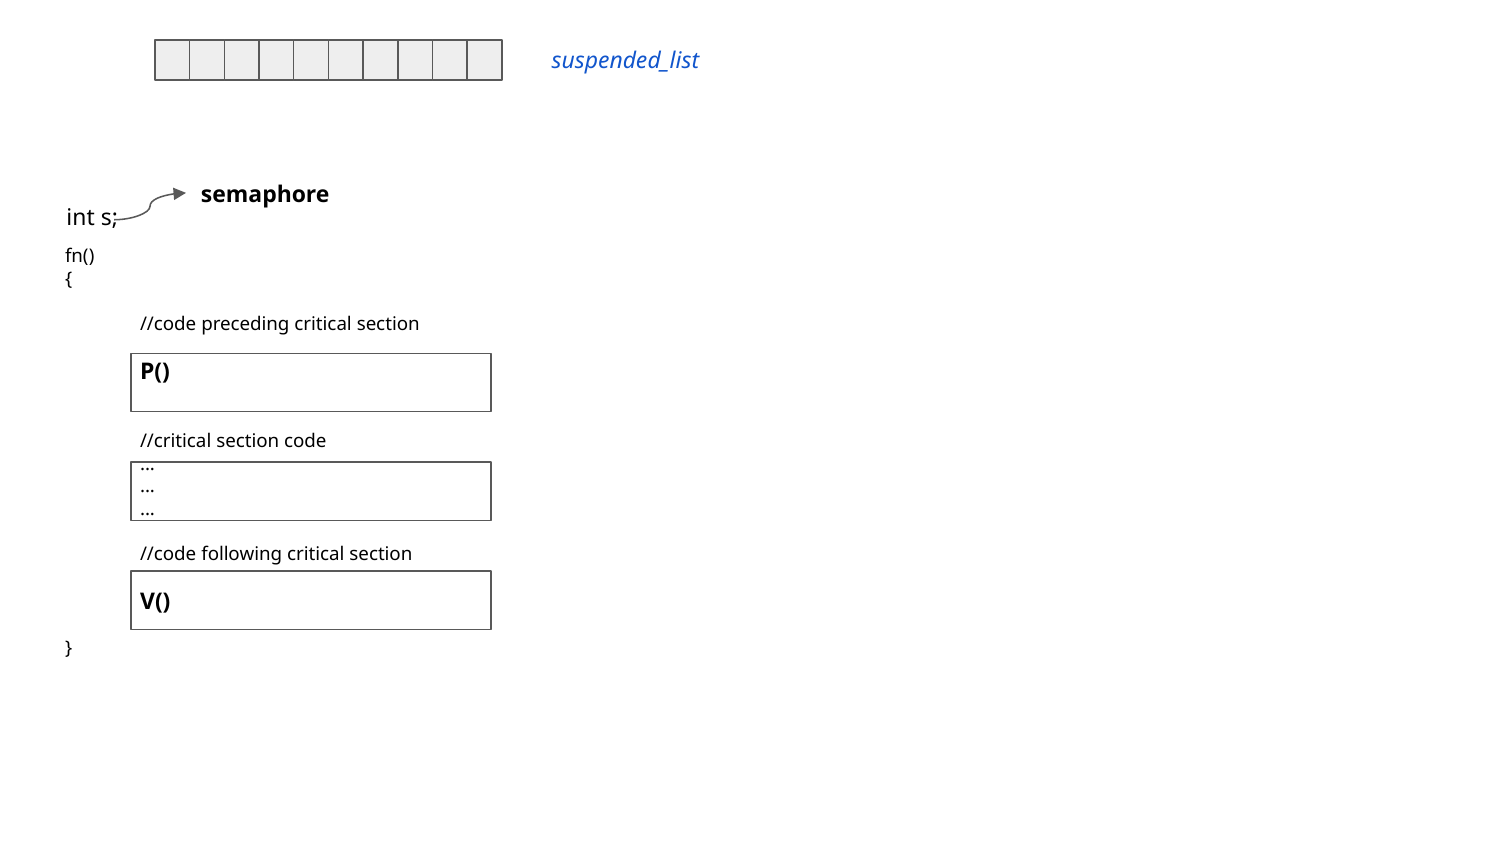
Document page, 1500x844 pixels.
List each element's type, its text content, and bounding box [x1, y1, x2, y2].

text_box suspended_list [536, 32, 832, 87]
text_box int s; [51, 196, 313, 237]
text_box [154, 39, 502, 80]
text_box fn() { //code preceding critical section P() //critical section code ... ... ... //code following critical section V() } [49, 228, 592, 456]
text_box semaphore [185, 163, 347, 223]
